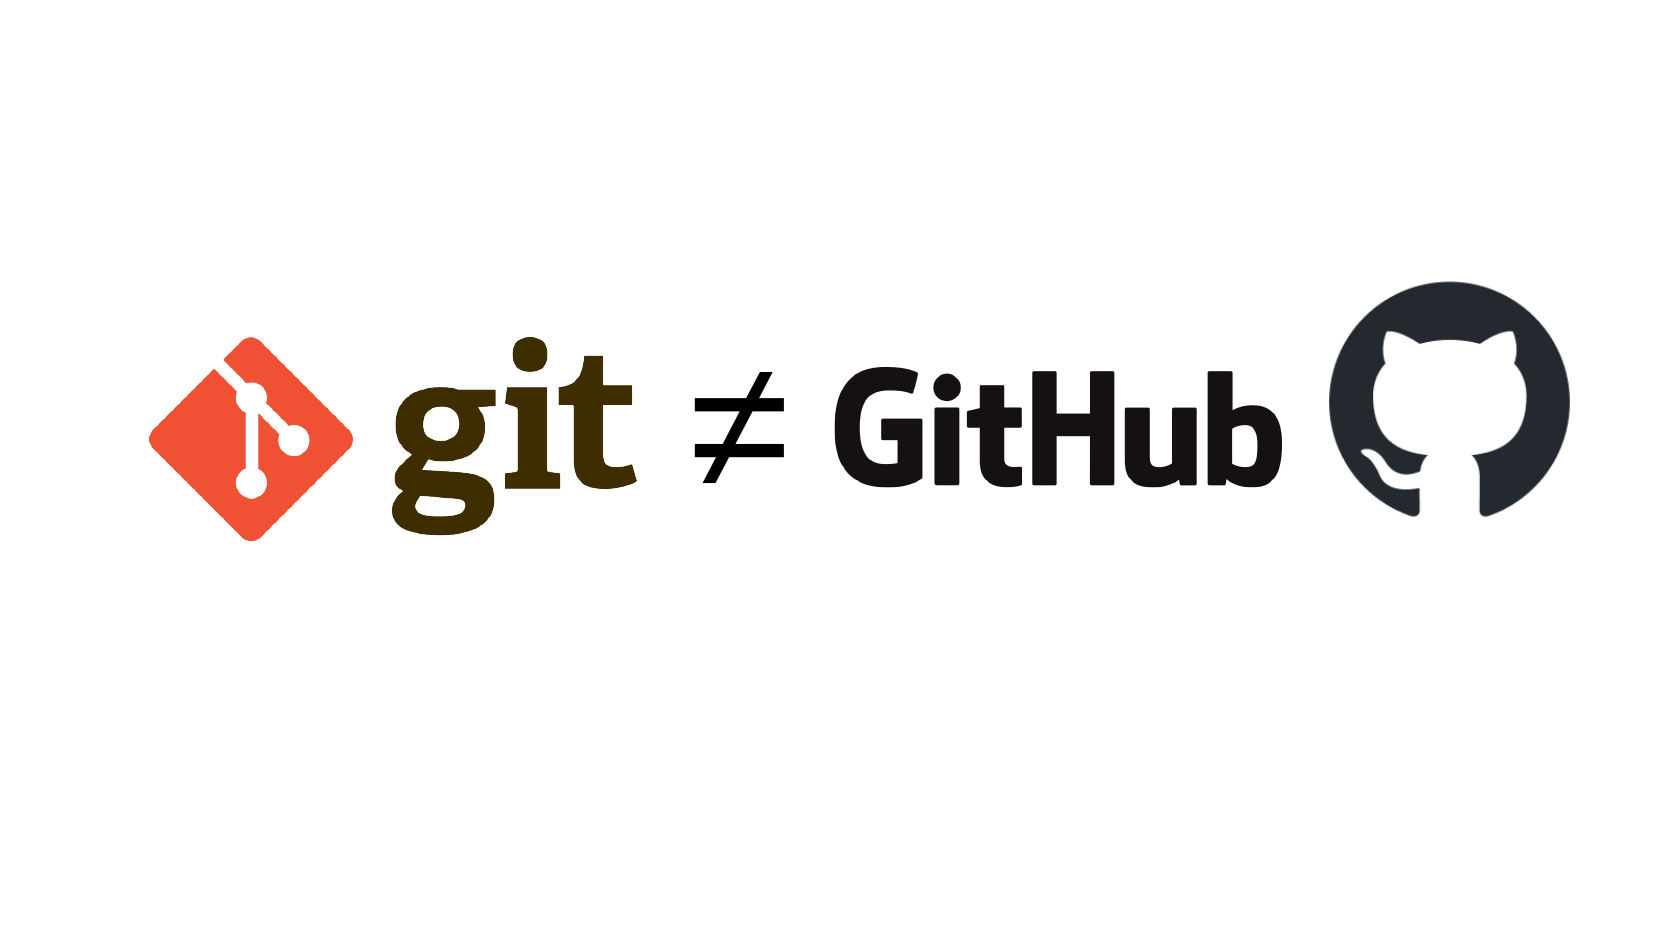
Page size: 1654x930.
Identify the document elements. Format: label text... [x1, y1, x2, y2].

picture [1324, 274, 1575, 525]
picture [149, 337, 637, 541]
text_box ≠ [674, 315, 863, 535]
picture [863, 322, 1317, 535]
